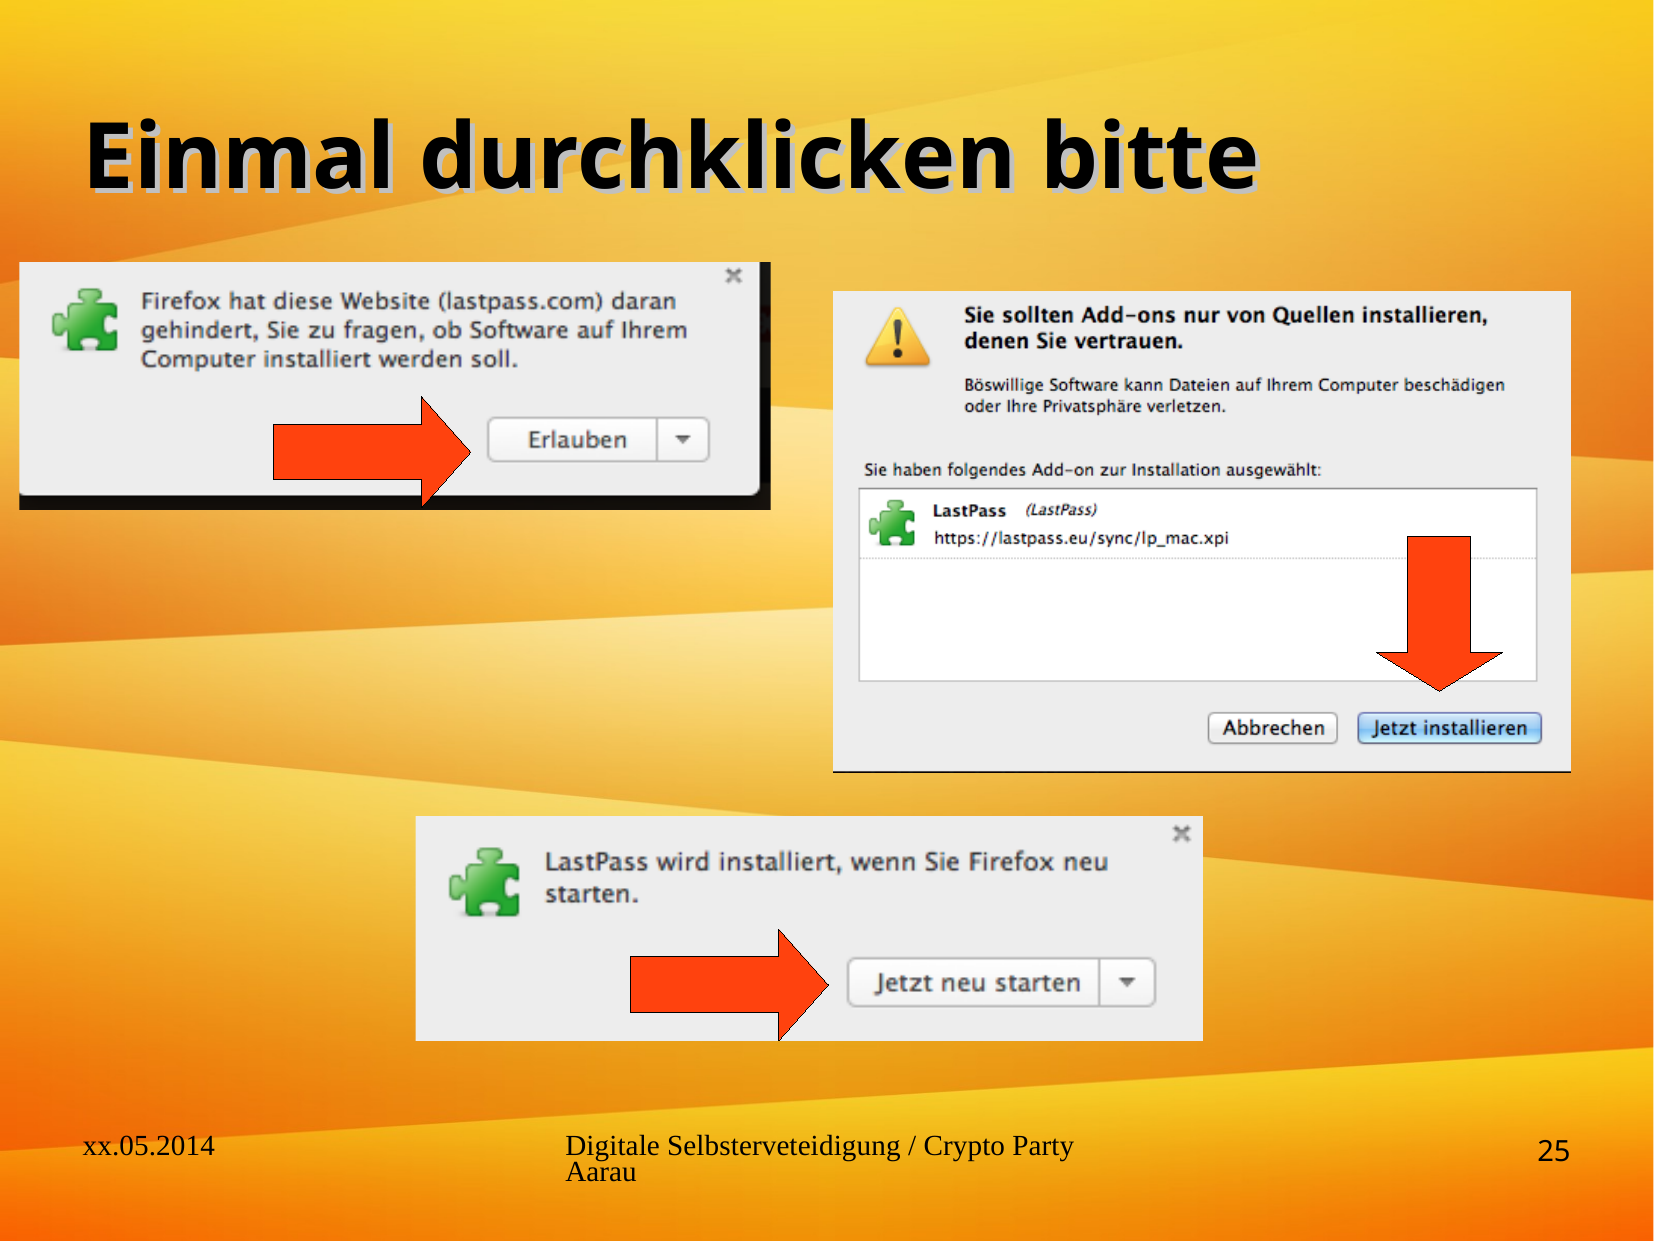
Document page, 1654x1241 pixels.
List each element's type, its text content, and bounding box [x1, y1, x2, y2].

picture [0, 0, 1654, 1241]
title Einmal durchklicken bitte [82, 49, 1571, 257]
text_box [273, 396, 471, 508]
text_box [1376, 536, 1503, 692]
text_box [630, 929, 829, 1041]
